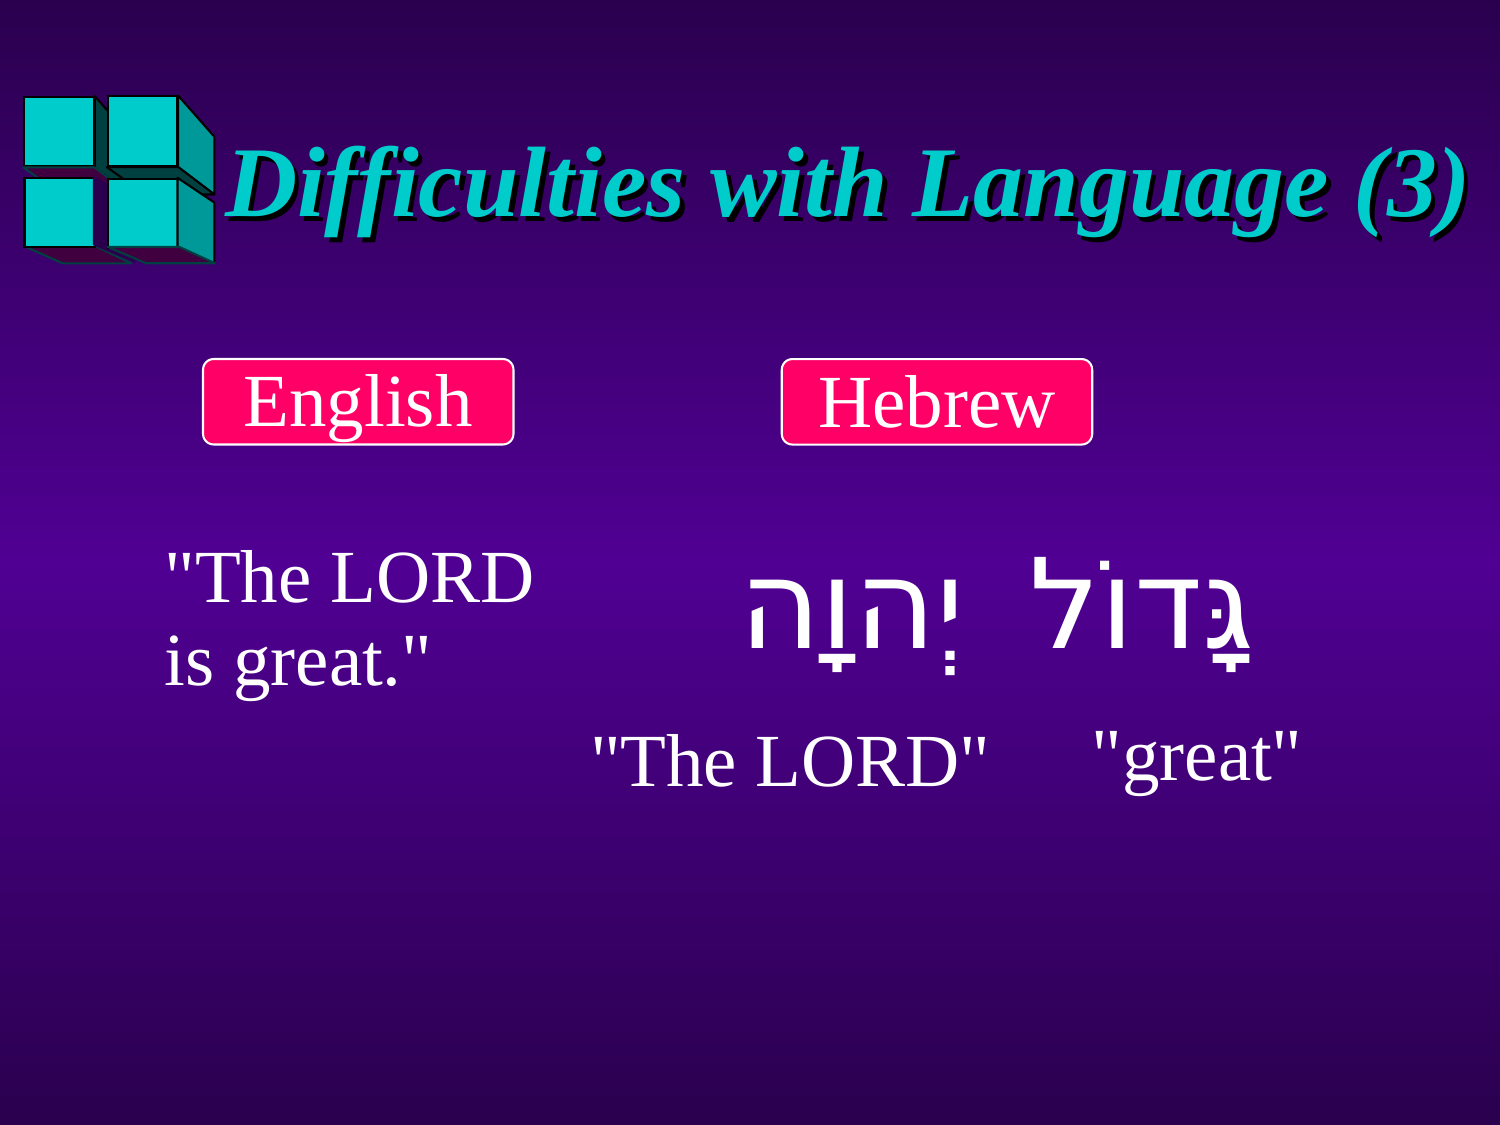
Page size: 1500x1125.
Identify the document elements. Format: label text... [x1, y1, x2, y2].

text_box "great" [1077, 706, 1388, 804]
text_box Hebrew [781, 359, 1093, 445]
text_box English [203, 358, 514, 445]
title Difficulties with Language (3) [224, 55, 1500, 311]
text_box "The LORD" [575, 711, 1026, 810]
text_box גָּדוֹל יְהוָה [724, 507, 1437, 675]
text_box "The LORD is great." [150, 528, 601, 710]
